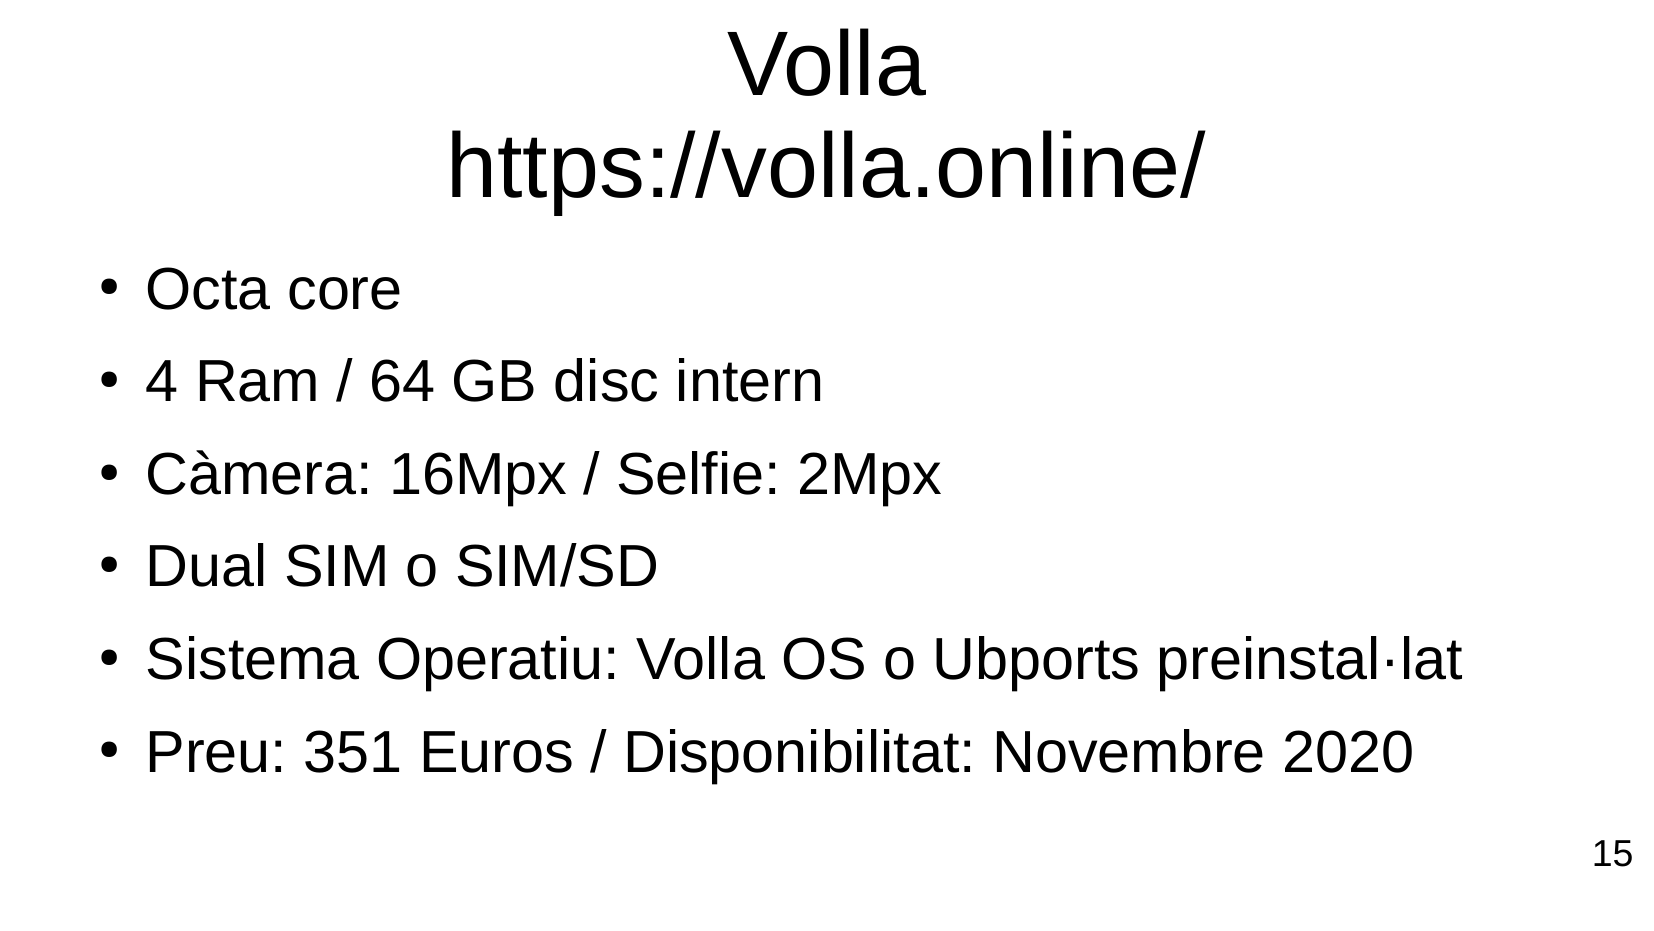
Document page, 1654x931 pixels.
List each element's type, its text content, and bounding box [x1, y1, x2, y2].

text_box <número> [1447, 825, 1649, 896]
list Octa core 4 Ram / 64 GB disc intern Càmera: 16Mpx / Selfie: 2Mpx Dual SIM o SIM/SD Sistema Operatiu: Volla OS o Ubports preinstal·lat Preu: 351 Euros / Disponibilitat: Novembre 2020 [82, 255, 1571, 796]
title Volla https://volla.online/ [82, 12, 1571, 218]
